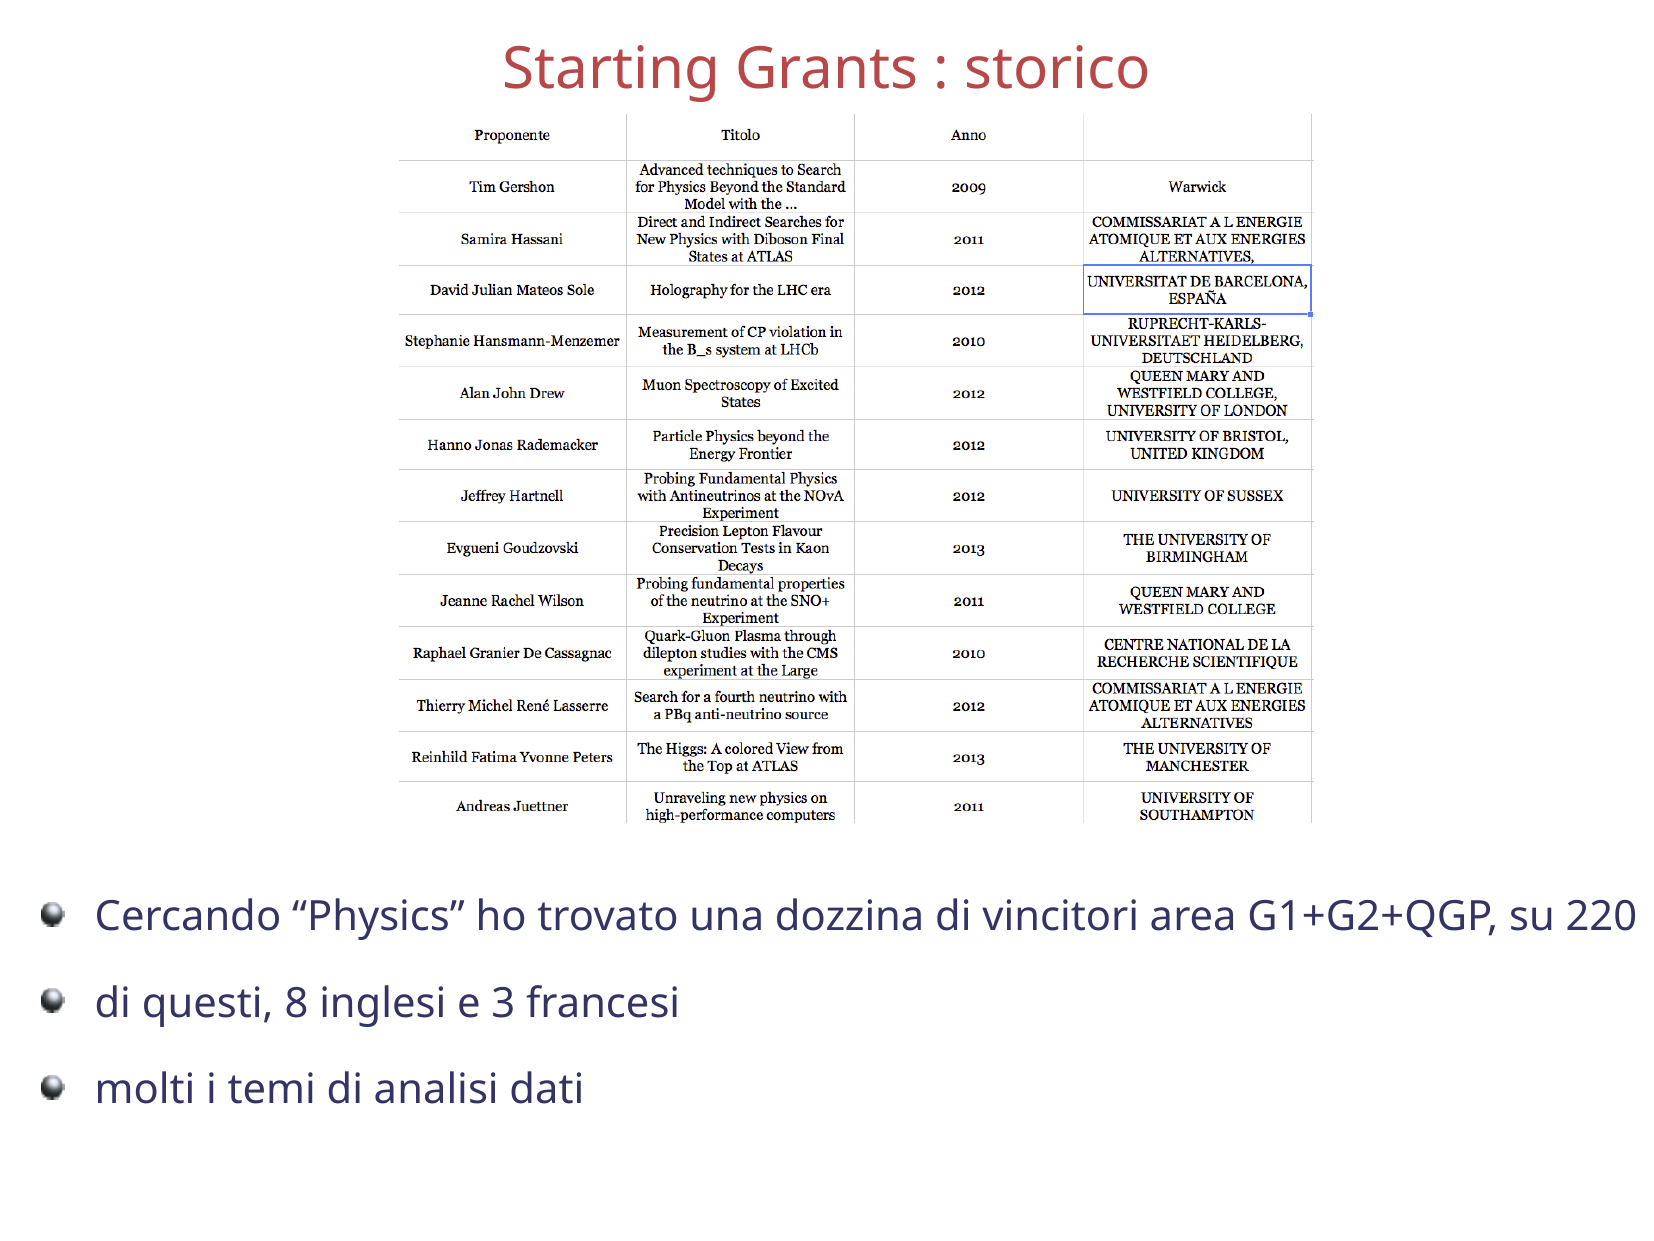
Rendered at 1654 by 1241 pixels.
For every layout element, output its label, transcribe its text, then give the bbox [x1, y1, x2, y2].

list Cercando “Physics” ho trovato una dozzina di vincitori area G1+G2+QGP, su 220 di questi, 8 inglesi e 3 francesi molti i temi di analisi dati [23, 885, 1648, 1138]
picture [399, 114, 1314, 823]
title Starting Grants : storico [82, 21, 1571, 112]
